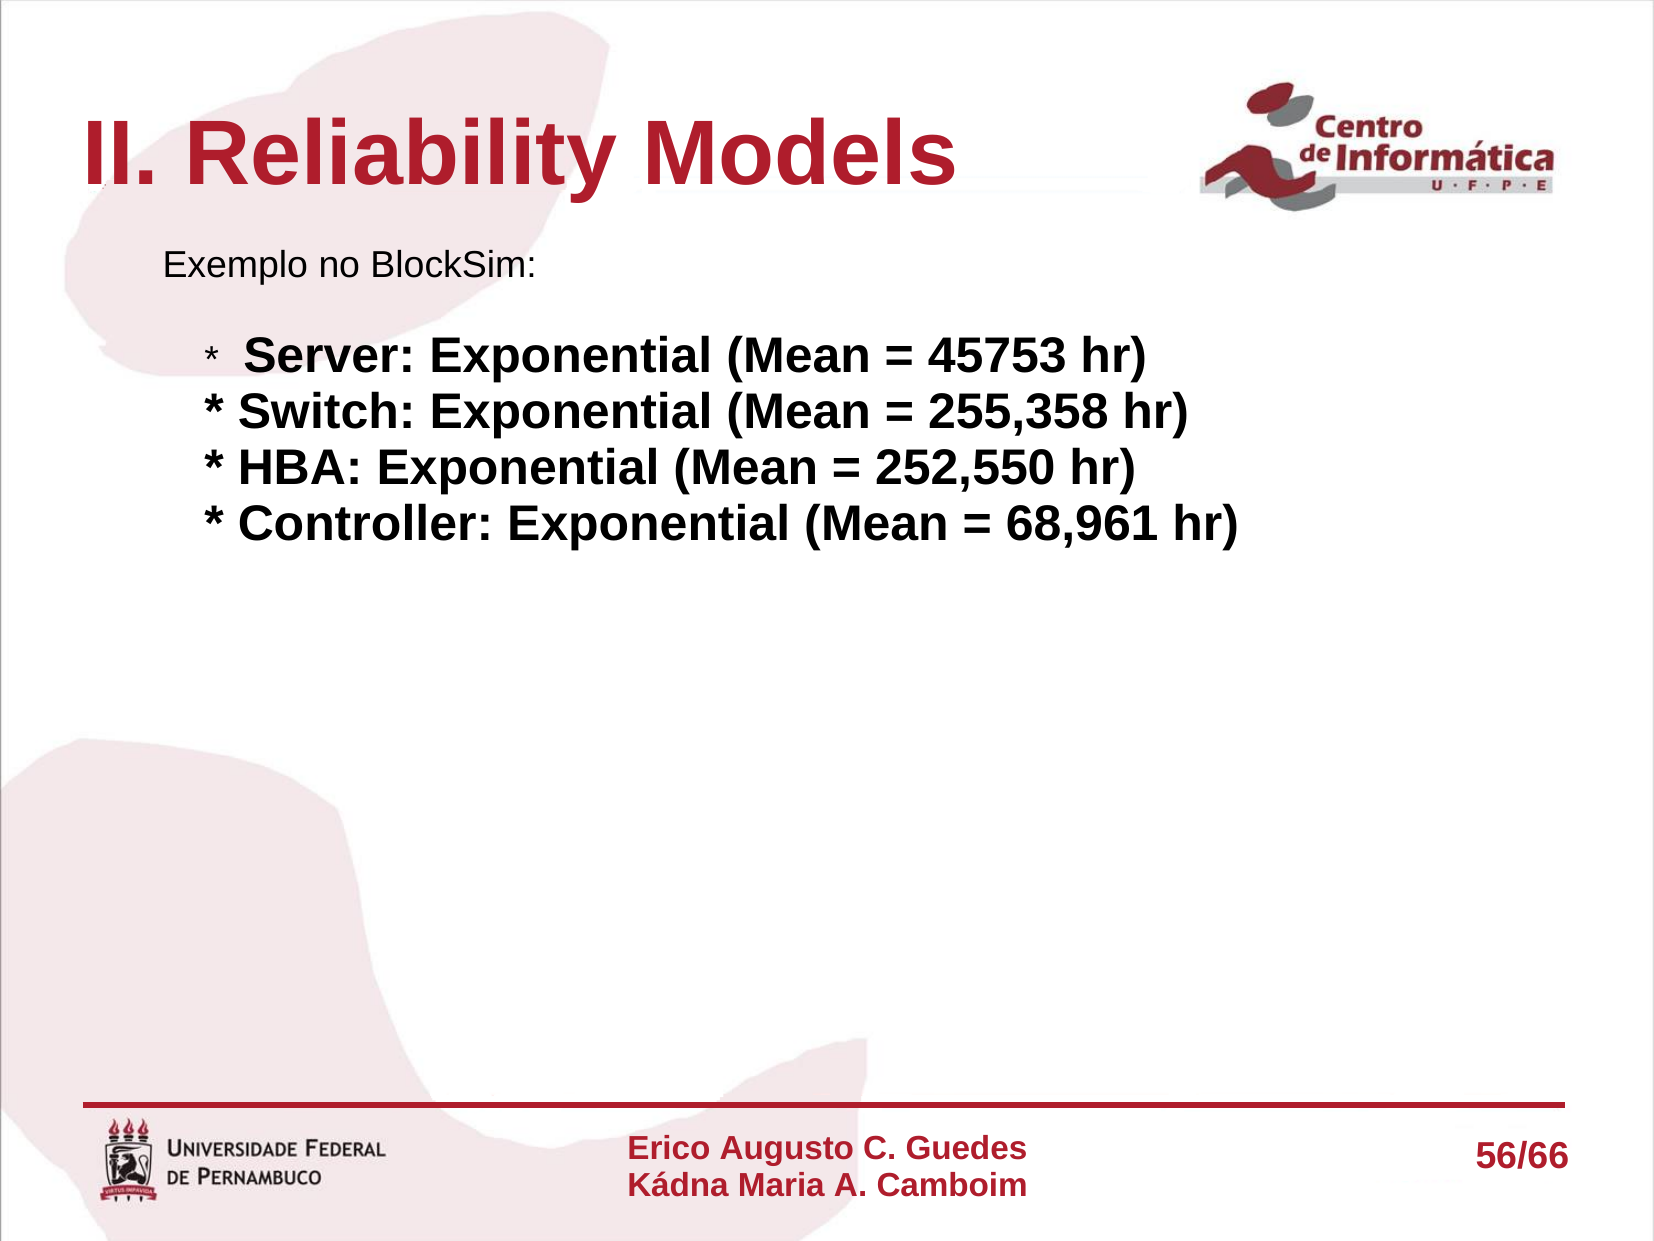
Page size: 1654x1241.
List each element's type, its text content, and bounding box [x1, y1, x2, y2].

title II. Reliability Models [82, 56, 1571, 250]
picture [0, 0, 1654, 1241]
text_box Exemplo no BlockSim: * Server: Exponential (Mean = 45753 hr) * Switch: Exponential (Mean = 255,358 hr) * HBA: Exponential (Mean = 252,550 hr) * Controller: Exponential (Mean = 68,961 hr) [147, 236, 1418, 1034]
